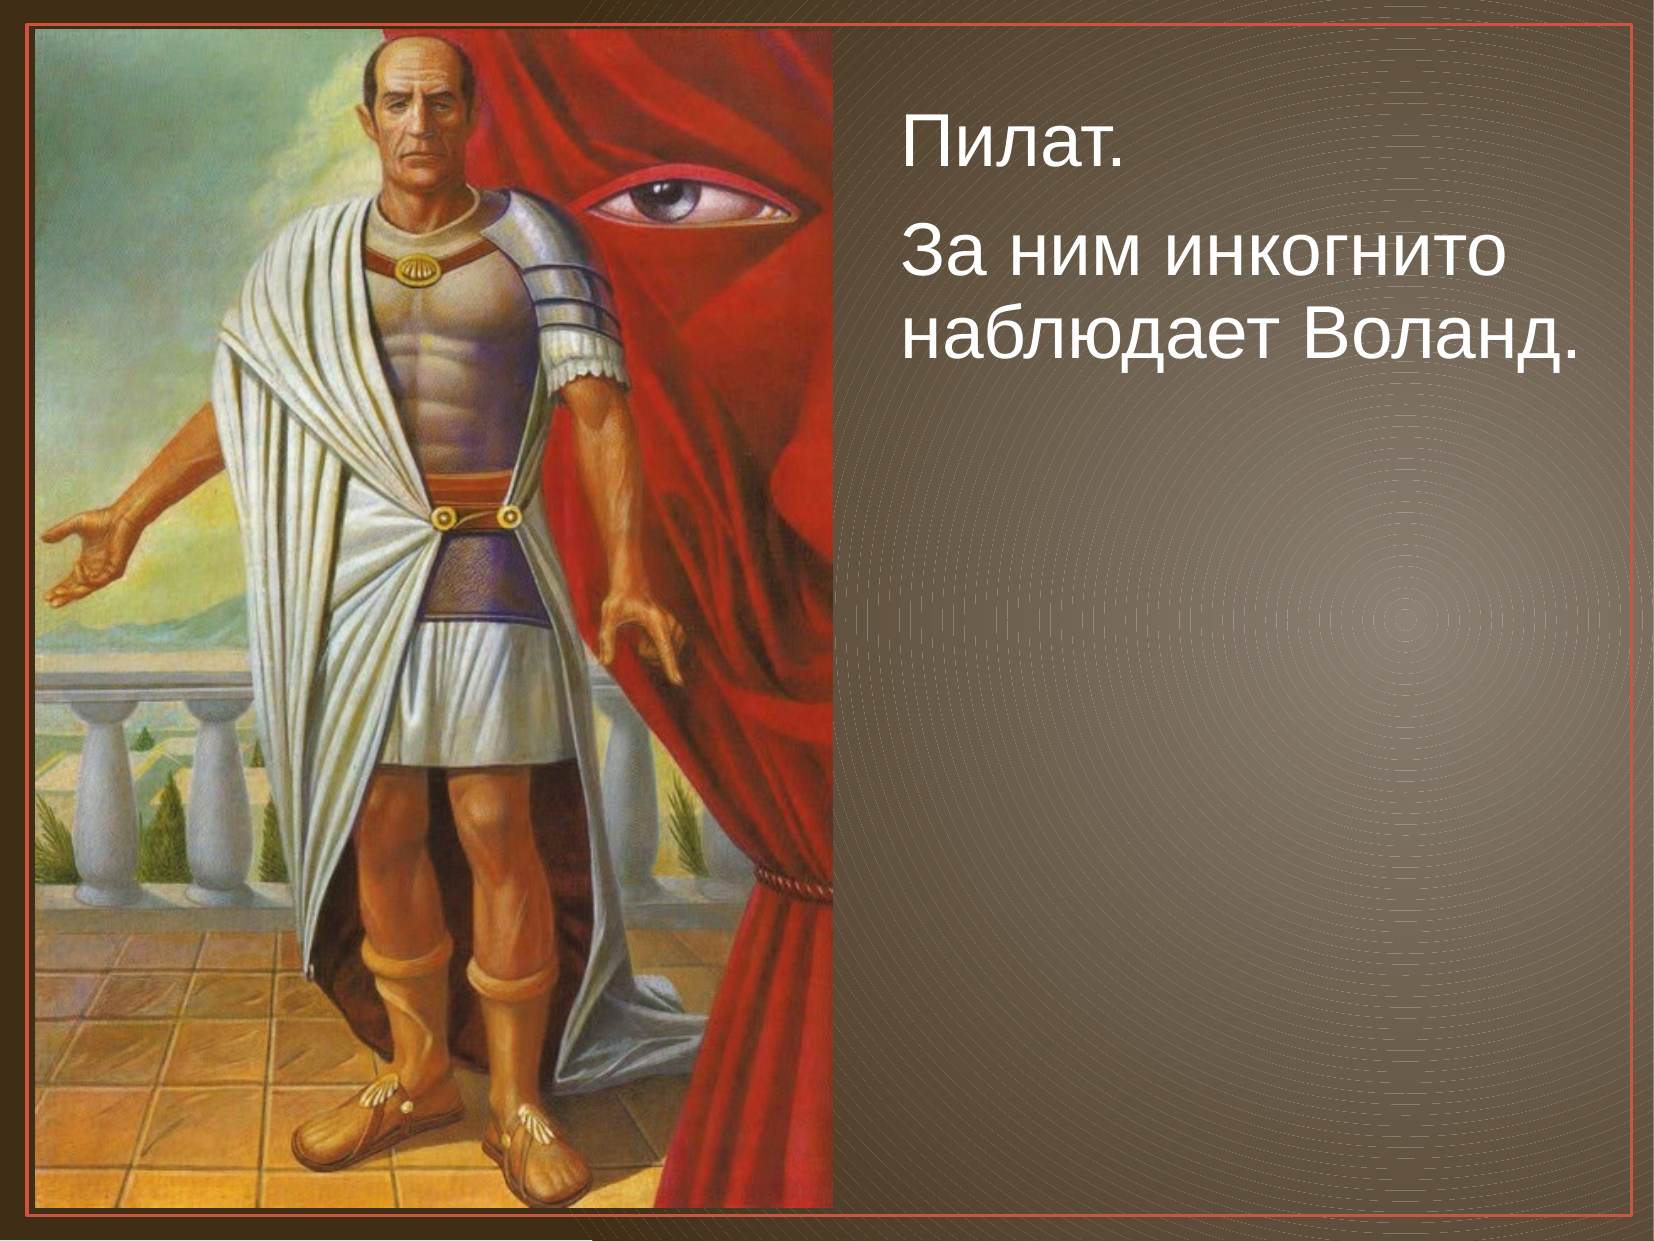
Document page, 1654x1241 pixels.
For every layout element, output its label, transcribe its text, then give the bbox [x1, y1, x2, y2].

picture [35, 29, 833, 1208]
text_box Пилат. За ним инкогнито наблюдает Воланд. [885, 90, 1625, 1004]
